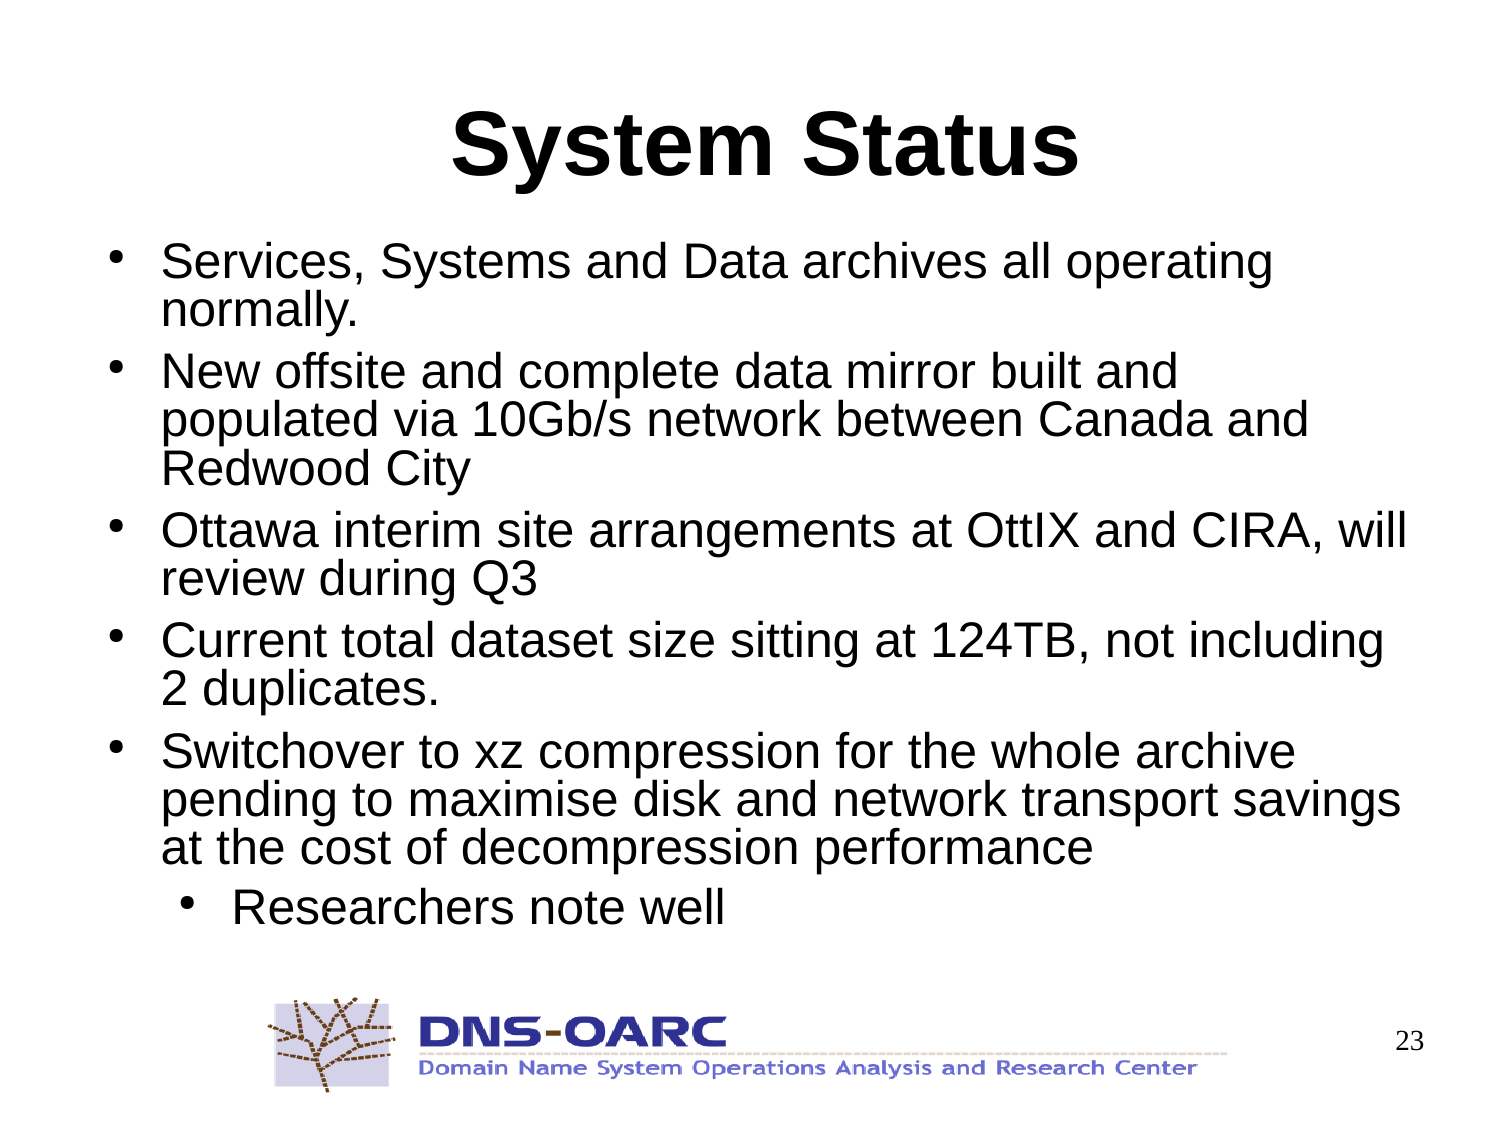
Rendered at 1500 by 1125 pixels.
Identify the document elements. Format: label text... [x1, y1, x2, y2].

picture [214, 991, 1259, 1099]
list Services, Systems and Data archives all operating normally. New offsite and complete data mirror built and populated via 10Gb/s network between Canada and Redwood City Ottawa interim site arrangements at OttIX and CIRA, will review during Q3 Current total dataset size sitting at 124TB, not including 2 duplicates. Switchover to xz compression for the whole archive pending to maximise disk and network transport savings at the cost of decompression performance Researchers note well [75, 232, 1426, 976]
title System Status [75, 45, 1426, 232]
